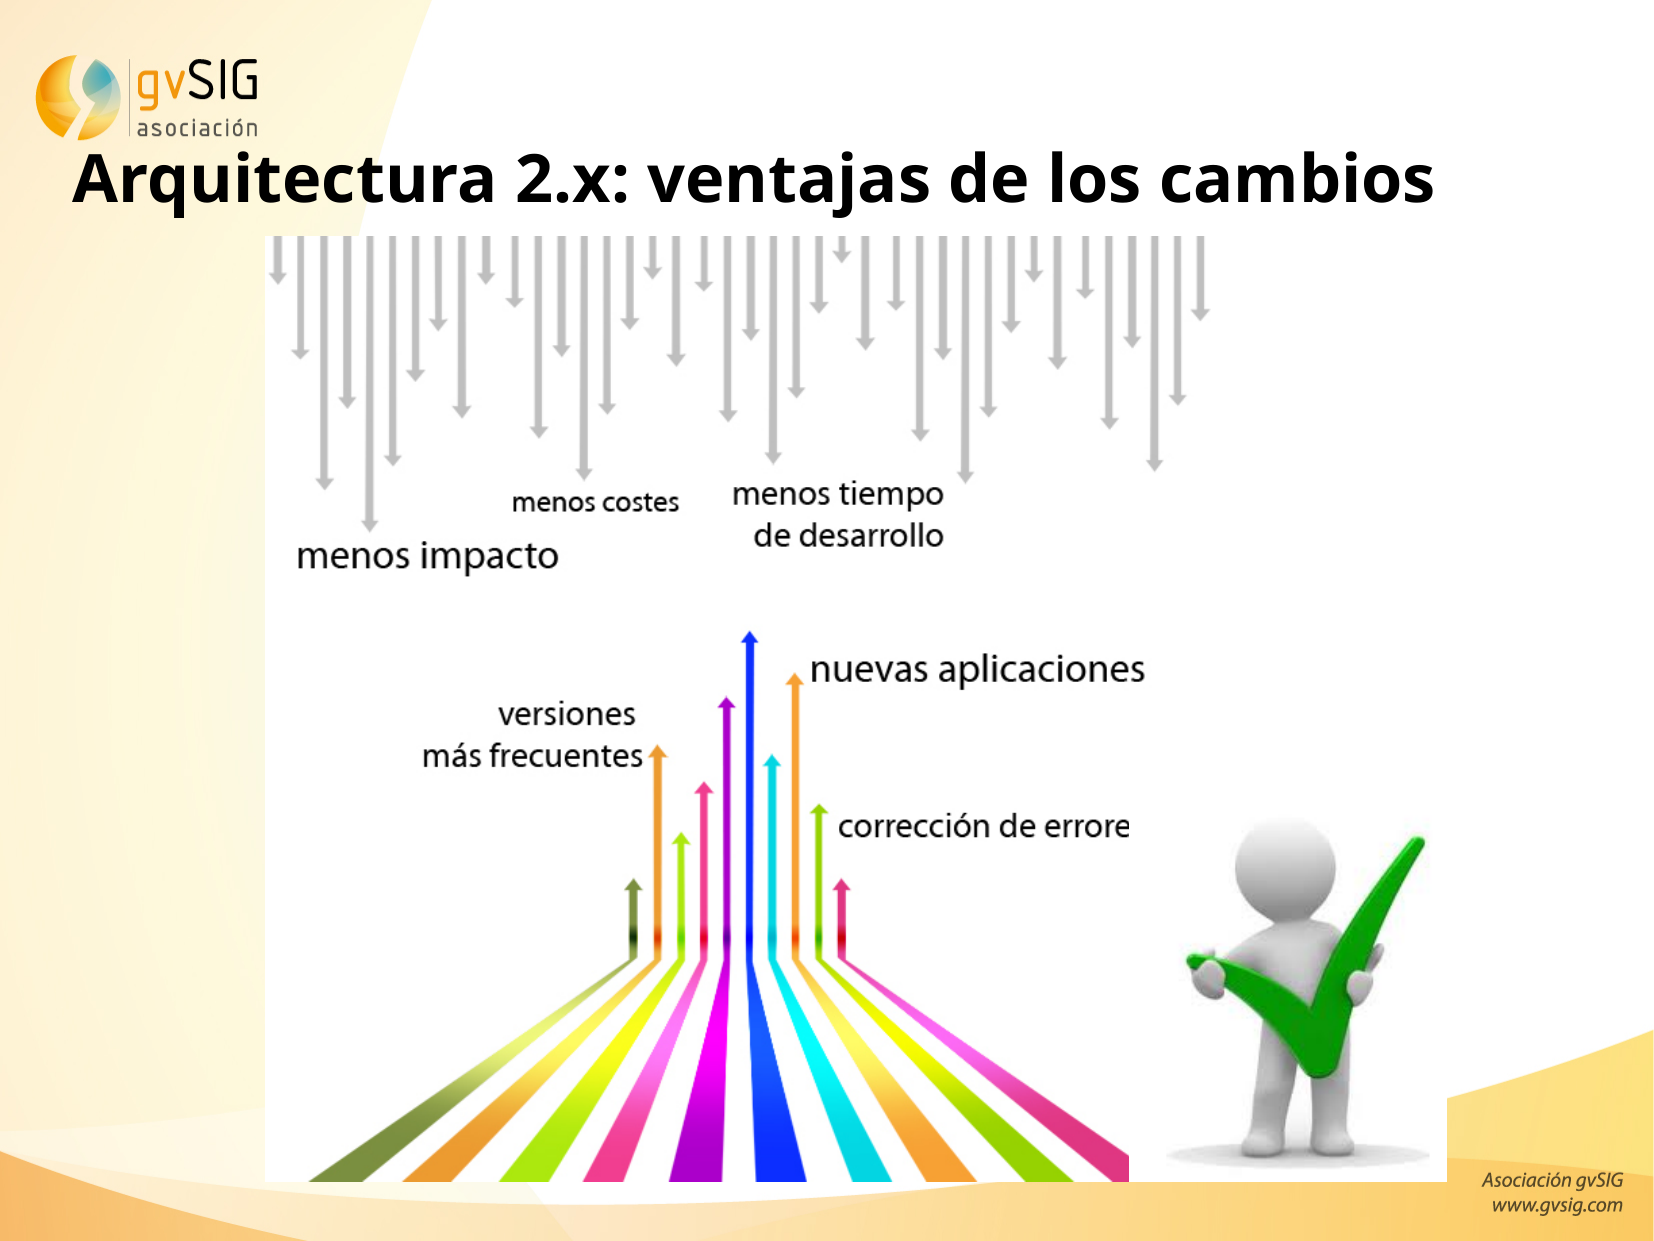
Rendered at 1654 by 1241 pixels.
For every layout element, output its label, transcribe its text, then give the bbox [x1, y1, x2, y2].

title Arquitectura 2.x: ventajas de los cambios [72, 88, 1654, 265]
picture [0, 0, 1654, 1241]
